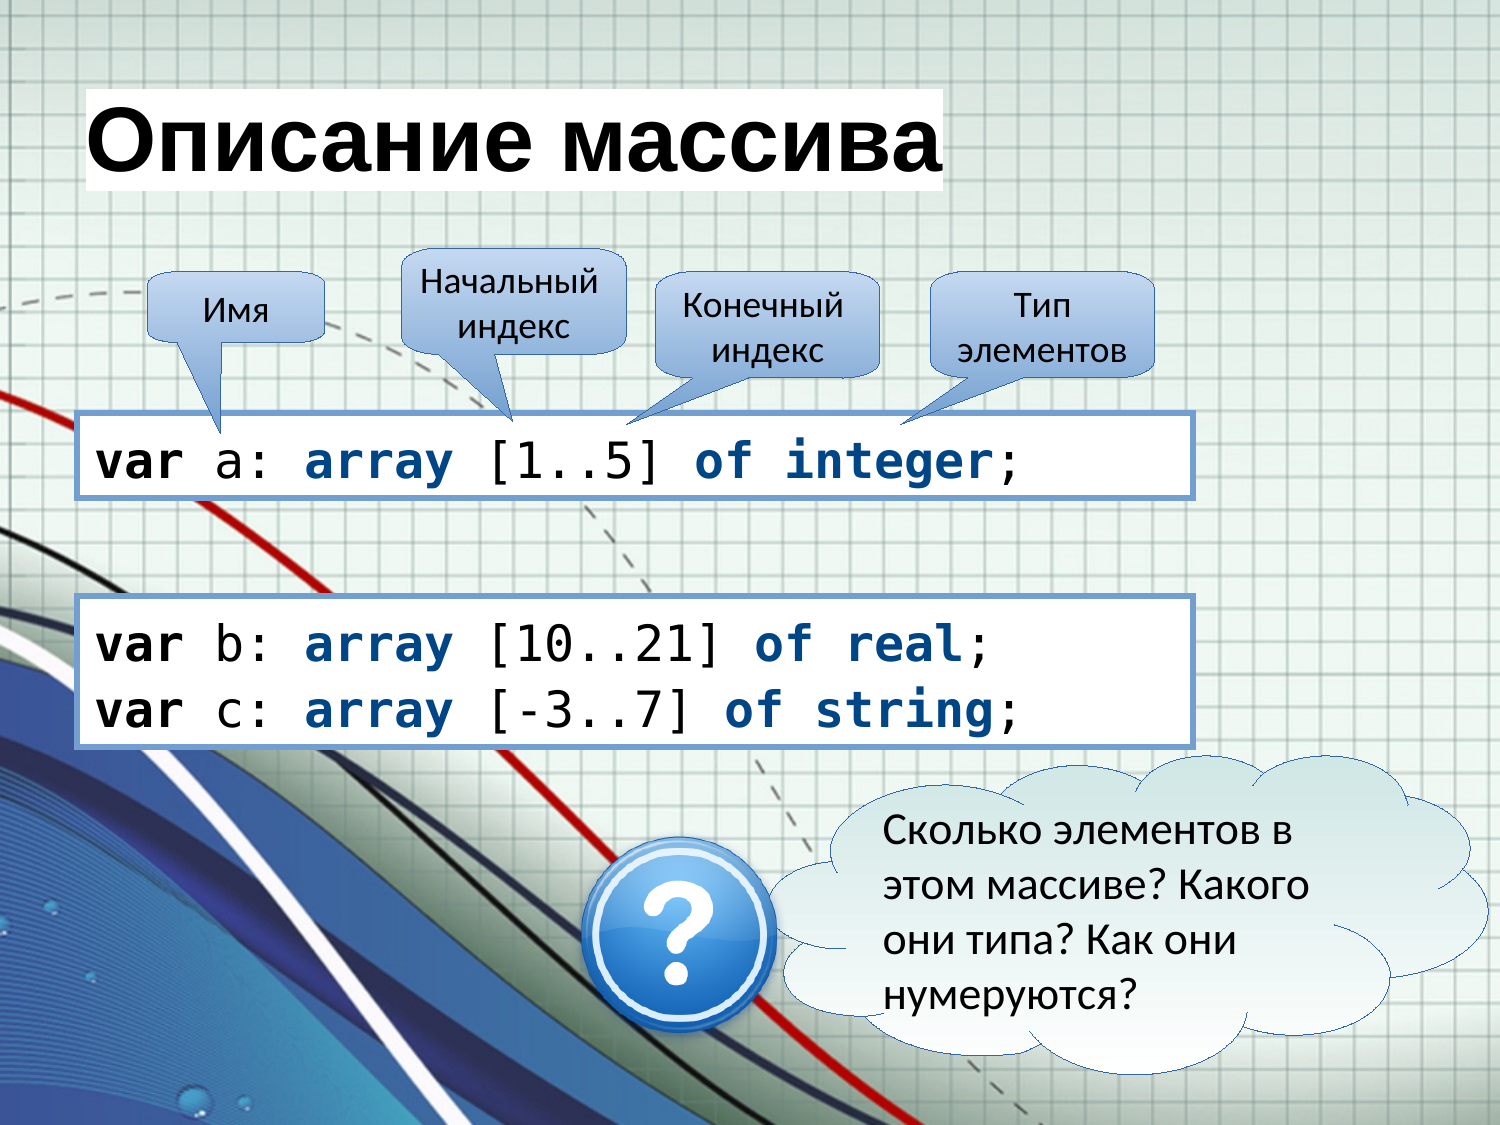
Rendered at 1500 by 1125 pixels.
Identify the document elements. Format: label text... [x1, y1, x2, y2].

text_box Имя [147, 271, 325, 434]
text_box Сколько элементов в этом массиве? Какого они типа? Как они нумеруются? [792, 755, 1489, 1075]
text_box var a: array [1..5] of integer; [77, 412, 1193, 499]
title Описание массива [70, 43, 1397, 241]
text_box Начальный индекс [401, 248, 627, 422]
text_box var b: array [10..21] of real; var c: array [-3..7] of string; [77, 595, 1193, 748]
picture [0, 0, 1500, 1125]
text_box Тип элементов [900, 271, 1155, 425]
text_box Конечный индекс [626, 271, 880, 425]
